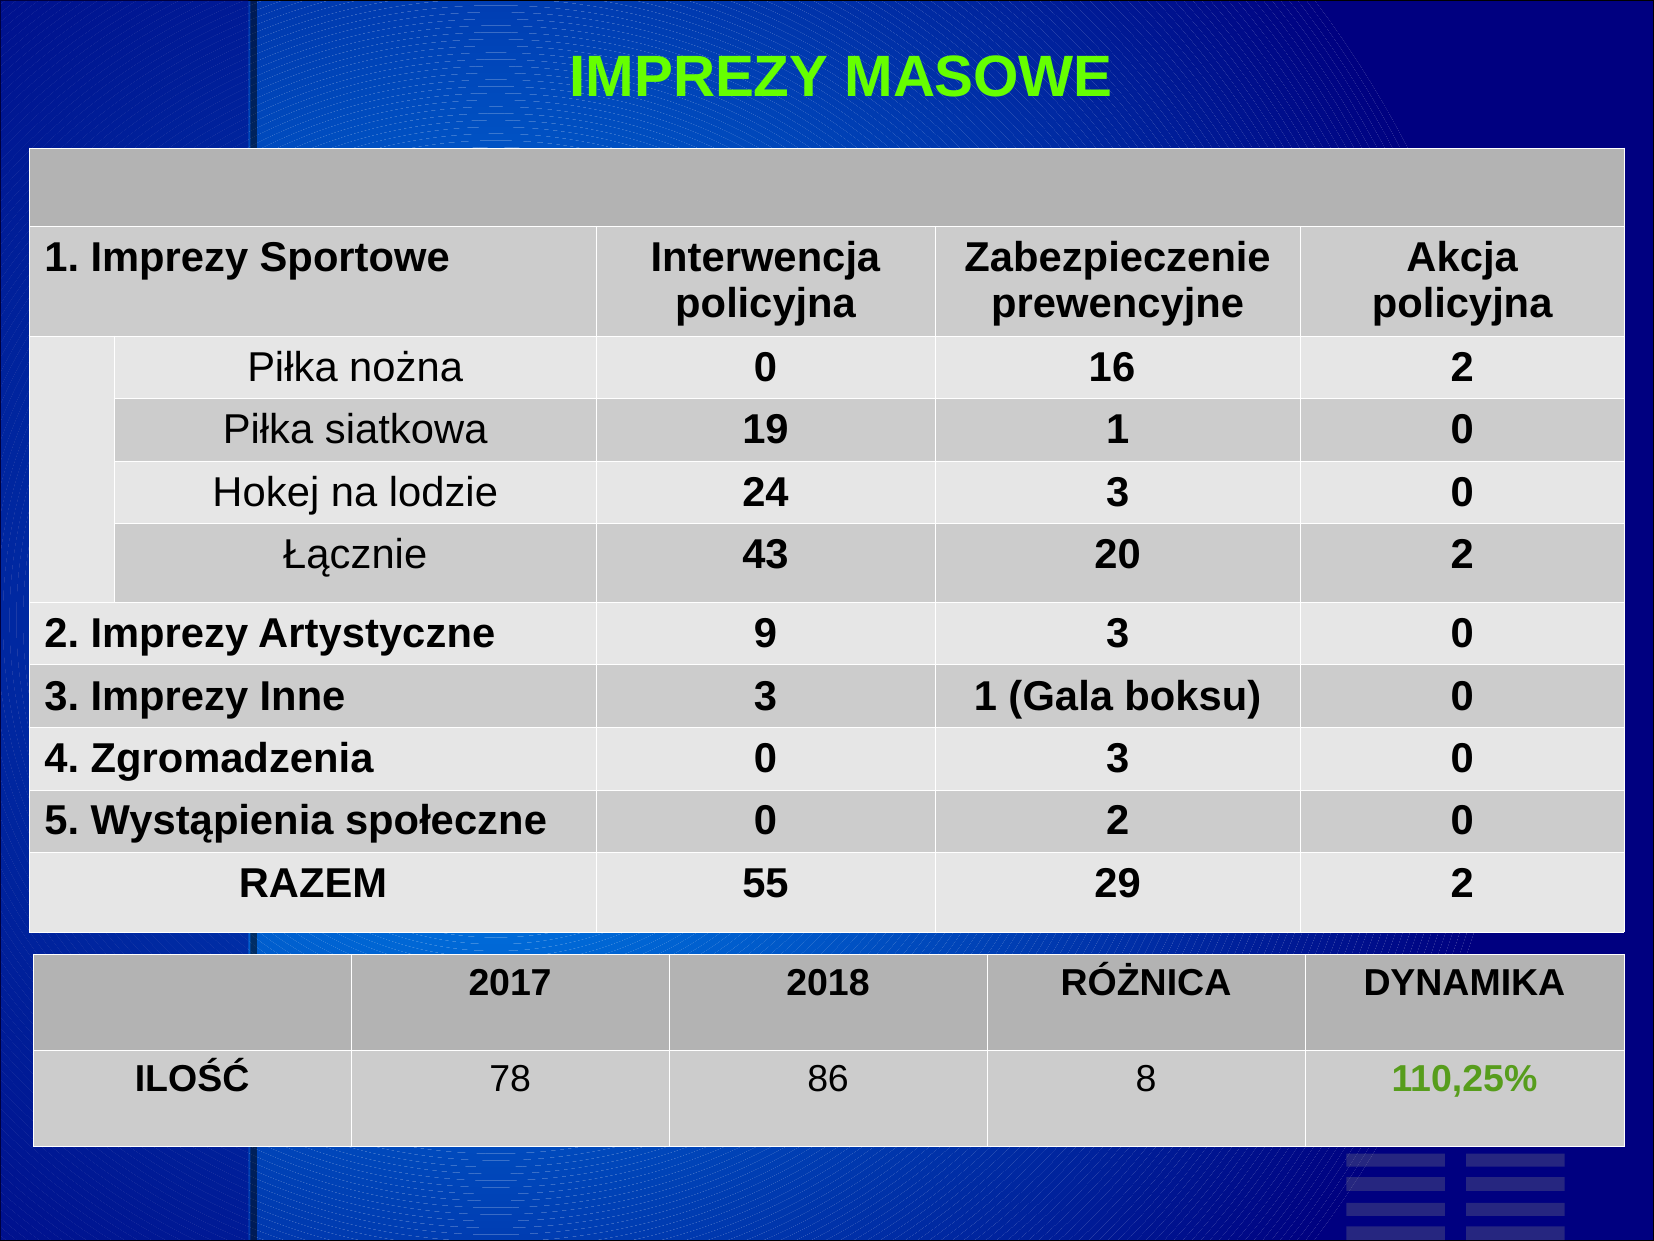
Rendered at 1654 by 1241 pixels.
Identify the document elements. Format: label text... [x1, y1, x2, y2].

table_header 2017 [352, 955, 669, 1050]
table_cell 20 [936, 524, 1300, 602]
table_cell 2 [936, 791, 1300, 852]
table_cell 0 [1301, 728, 1624, 790]
table_header [30, 149, 1624, 226]
table_cell 5. Wystąpienia społeczne [30, 791, 596, 852]
table_cell Zabezpieczenie prewencyjne [936, 227, 1300, 336]
table_cell 0 [1301, 399, 1624, 461]
table_cell 9 [597, 603, 935, 664]
table_cell Piłka nożna [115, 337, 596, 398]
table_cell Interwencja policyjna [597, 227, 935, 336]
table_cell 55 [597, 853, 935, 932]
table_cell 3 [936, 462, 1300, 523]
table_cell 2 [1301, 853, 1624, 932]
table_cell 4. Zgromadzenia [30, 728, 596, 790]
table_header RÓŻNICA [988, 955, 1305, 1050]
table_cell ILOŚĆ [34, 1051, 351, 1146]
table_cell 0 [1301, 665, 1624, 727]
table_header DYNAMIKA [1306, 955, 1624, 1050]
table_cell 3 [597, 665, 935, 727]
table_cell 3. Imprezy Inne [30, 665, 596, 727]
table_cell 0 [1301, 462, 1624, 523]
table_cell 24 [597, 462, 935, 523]
table_cell 3 [936, 728, 1300, 790]
table_cell 29 [936, 853, 1300, 932]
table_cell 110,25% [1306, 1051, 1624, 1146]
table_cell 2 [1301, 337, 1624, 398]
table_cell Akcja policyjna [1301, 227, 1624, 336]
table_cell Piłka siatkowa [115, 399, 596, 461]
table_cell 78 [352, 1051, 669, 1146]
table_cell 1. Imprezy Sportowe [30, 227, 596, 336]
table_cell 1 [936, 399, 1300, 461]
table_cell 2 [1301, 524, 1624, 602]
table_cell 43 [597, 524, 935, 602]
table_cell 1 (Gala boksu) [936, 665, 1300, 727]
table_cell 0 [1301, 603, 1624, 664]
table_cell RAZEM [30, 853, 596, 932]
table_cell 0 [597, 728, 935, 790]
table_cell 8 [988, 1051, 1305, 1146]
table_cell 0 [597, 337, 935, 398]
table_cell Łącznie [115, 524, 596, 602]
table_header 2018 [670, 955, 987, 1050]
table_cell [30, 337, 114, 602]
table_cell 0 [1301, 791, 1624, 852]
table_cell 2. Imprezy Artystyczne [30, 603, 596, 664]
text_box IMPREZY MASOWE [147, 36, 1535, 119]
table_cell 16 [936, 337, 1300, 398]
table_cell Hokej na lodzie [115, 462, 596, 523]
table_header [34, 955, 351, 1050]
table_cell 86 [670, 1051, 987, 1146]
table_cell 0 [597, 791, 935, 852]
table_cell 19 [597, 399, 935, 461]
table_cell 3 [936, 603, 1300, 664]
